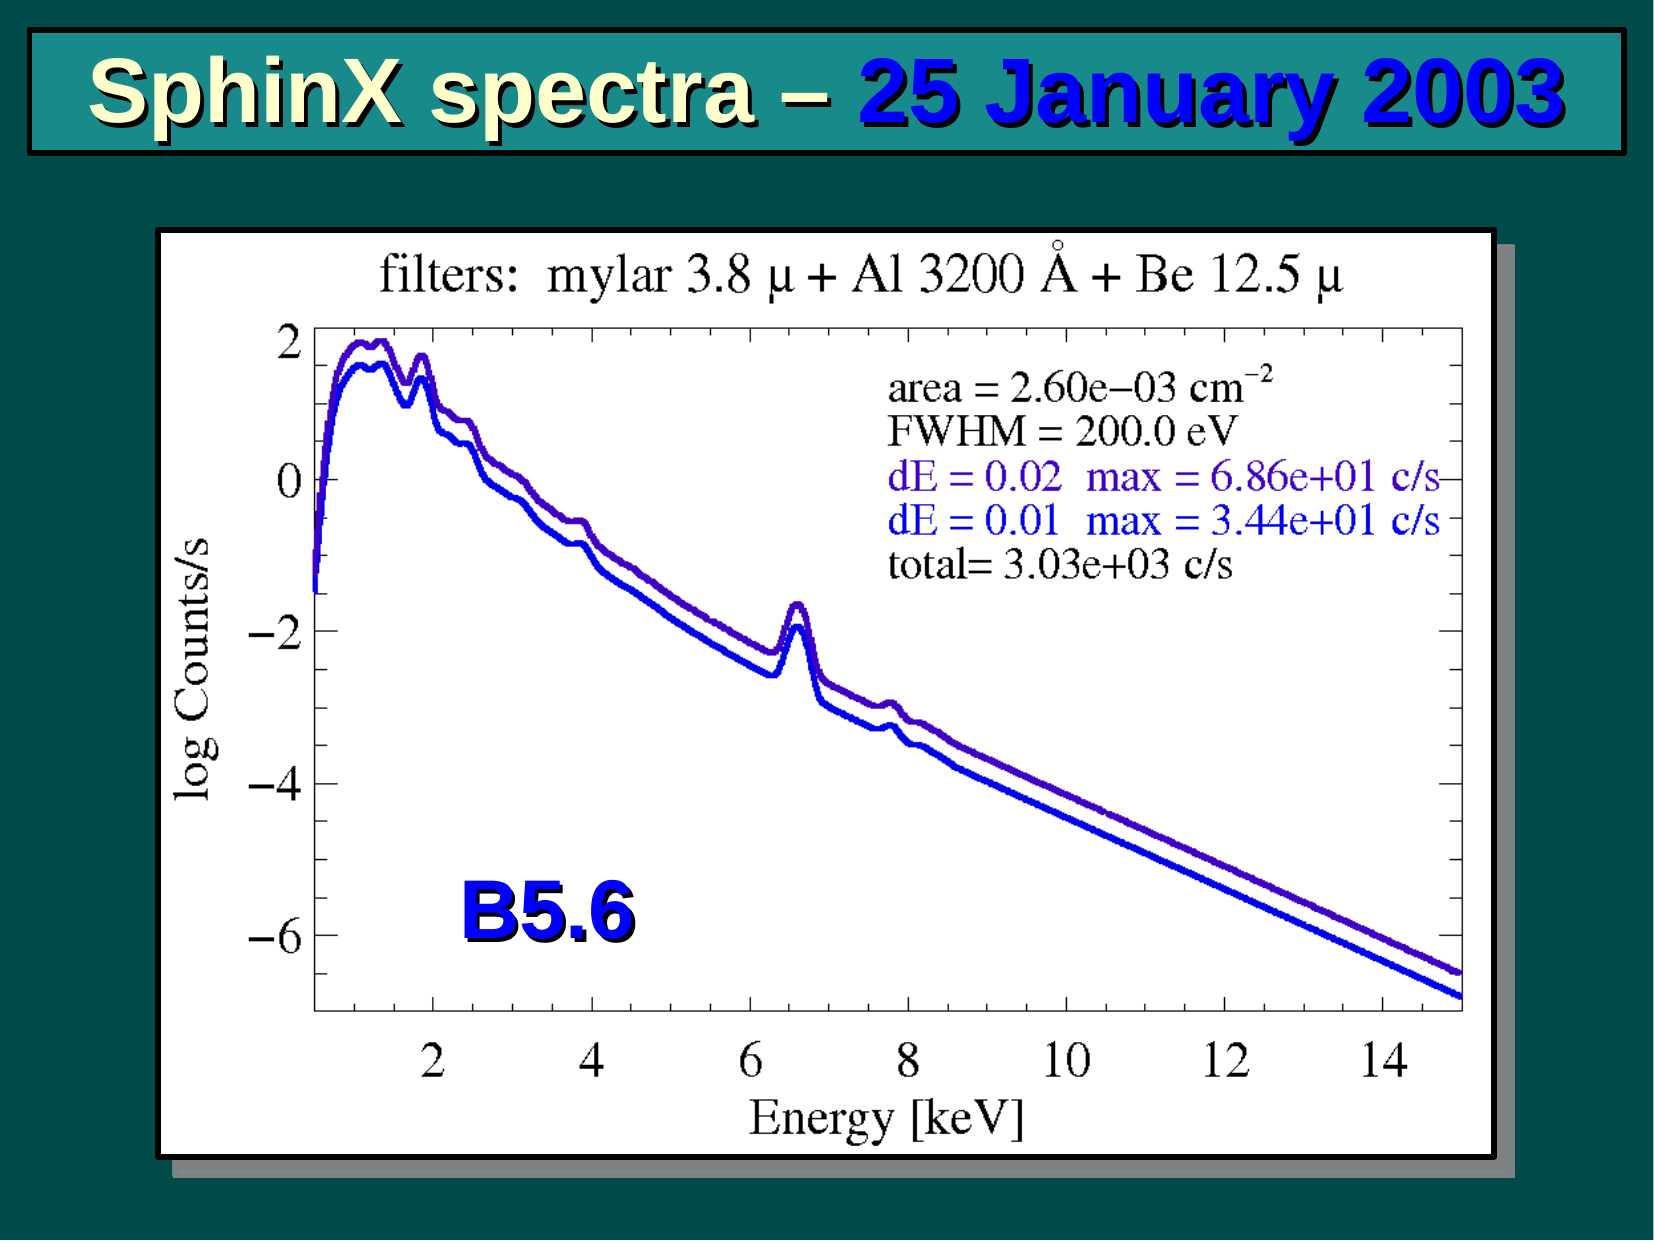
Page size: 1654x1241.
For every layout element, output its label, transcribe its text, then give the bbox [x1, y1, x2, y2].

text_box B5.6 [324, 856, 650, 986]
picture [160, 232, 1491, 1154]
text_box SphinX spectra – 25 January 2003 [29, 29, 1625, 153]
